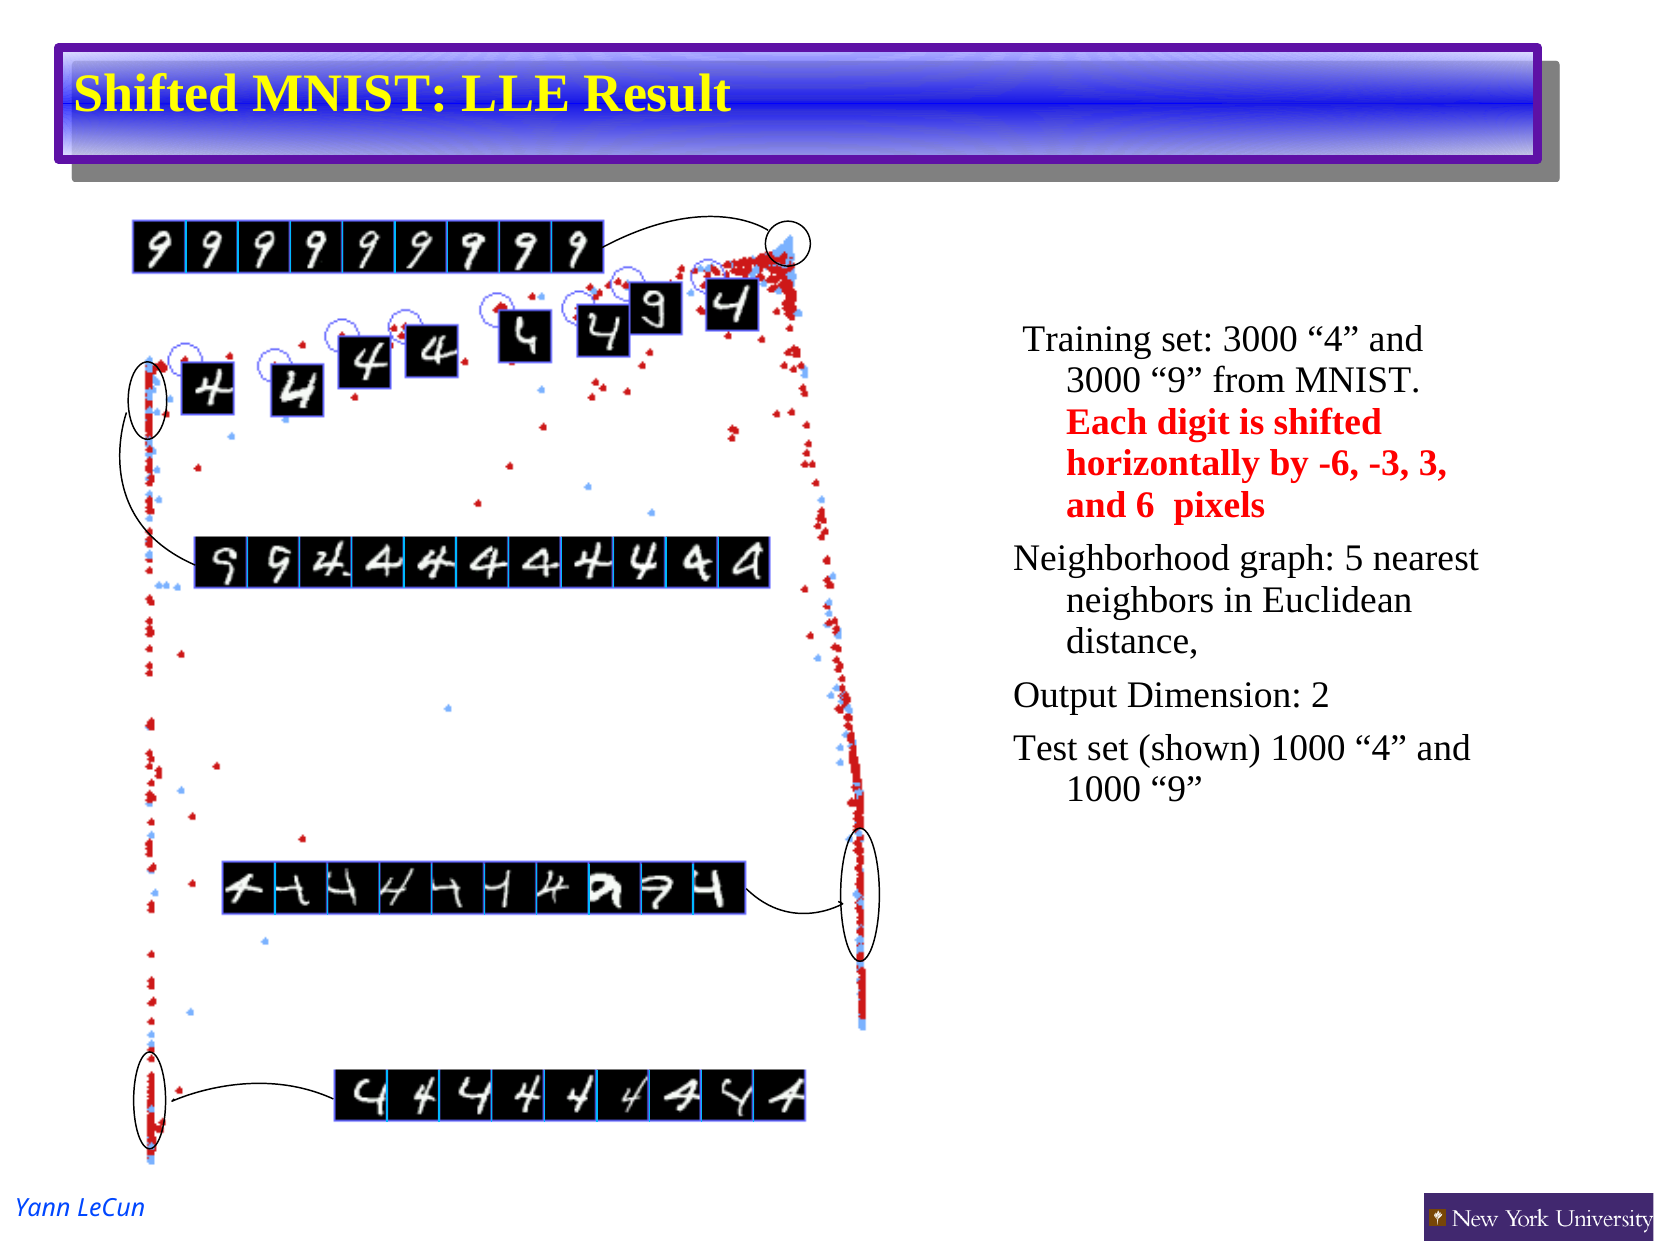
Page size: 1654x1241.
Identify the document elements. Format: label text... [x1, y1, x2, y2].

picture [1424, 1193, 1654, 1241]
text_box Shifted MNIST: LLE Result [58, 47, 1538, 160]
picture [125, 209, 883, 1178]
picture [129, 363, 165, 438]
text_box Training set: 3000 “4” and 3000 “9” from MNIST. Each digit is shifted horizontally by -6, -3, 3, and 6 pixels Neighborhood graph: 5 nearest neighbors in Euclidean distance, Output Dimension: 2 Test set (shown) 1000 “4” and 1000 “9” [1013, 317, 1495, 944]
